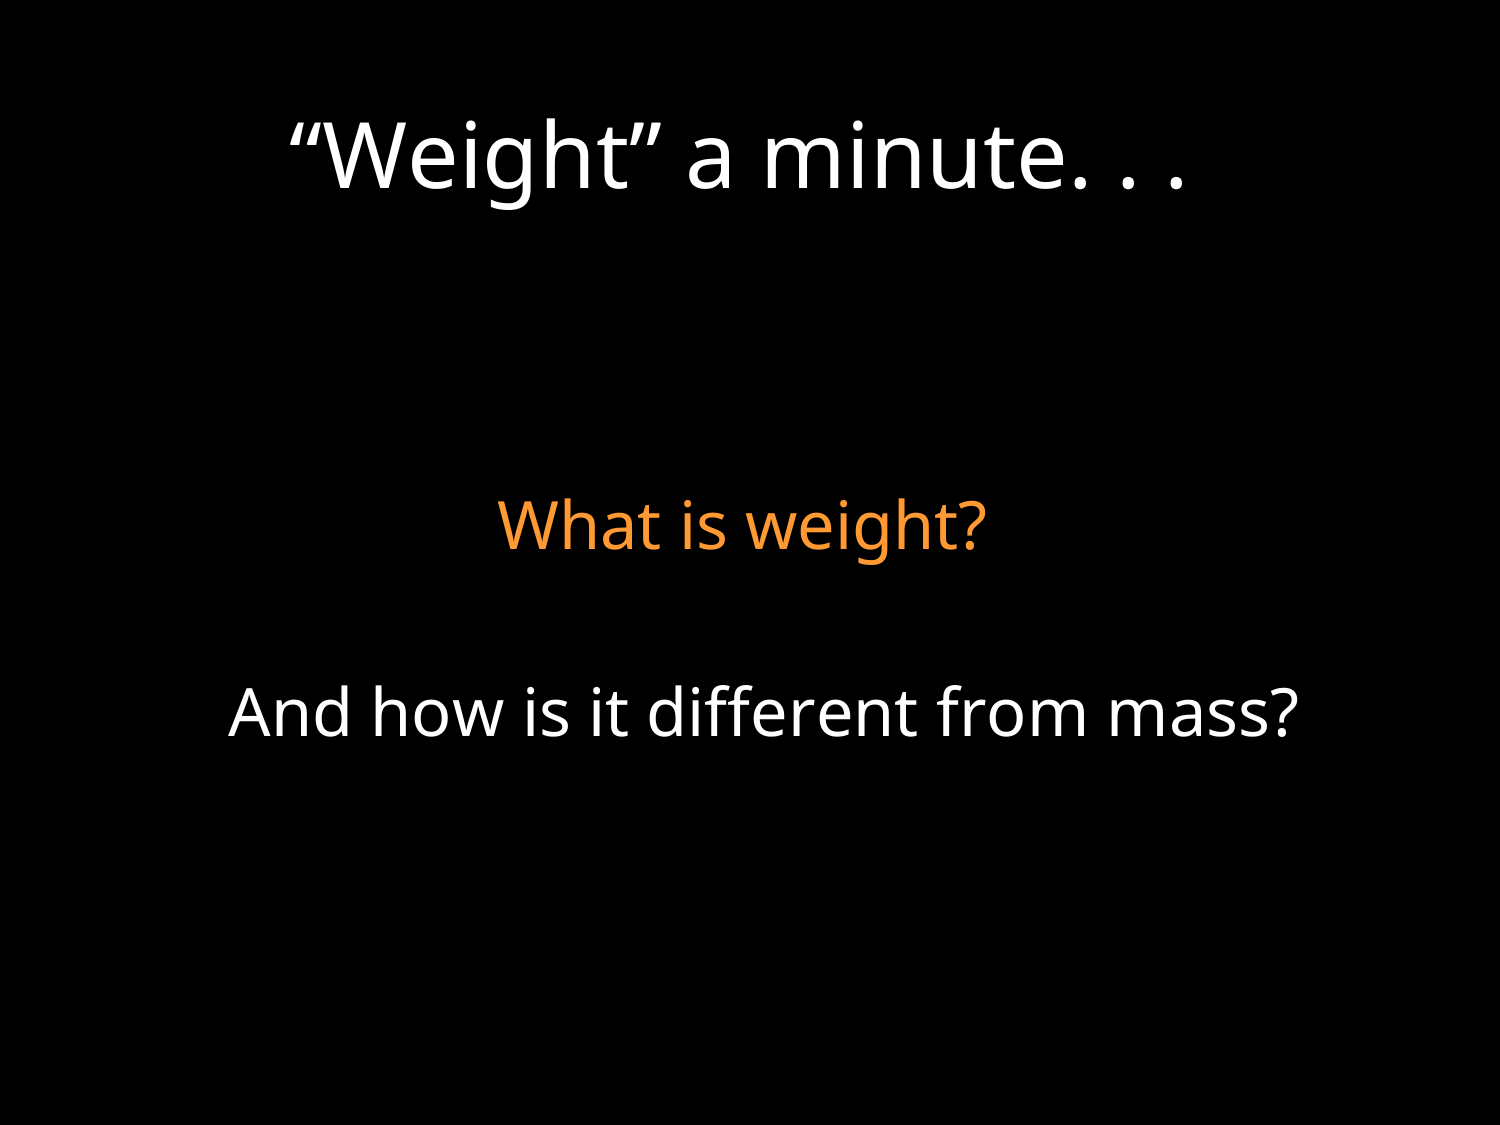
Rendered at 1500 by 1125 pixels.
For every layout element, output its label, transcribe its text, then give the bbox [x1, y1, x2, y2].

text_box What is weight? [482, 474, 1004, 571]
text_box And how is it different from mass? [213, 662, 1316, 758]
text_box “Weight” a minute. . . [274, 88, 1206, 215]
